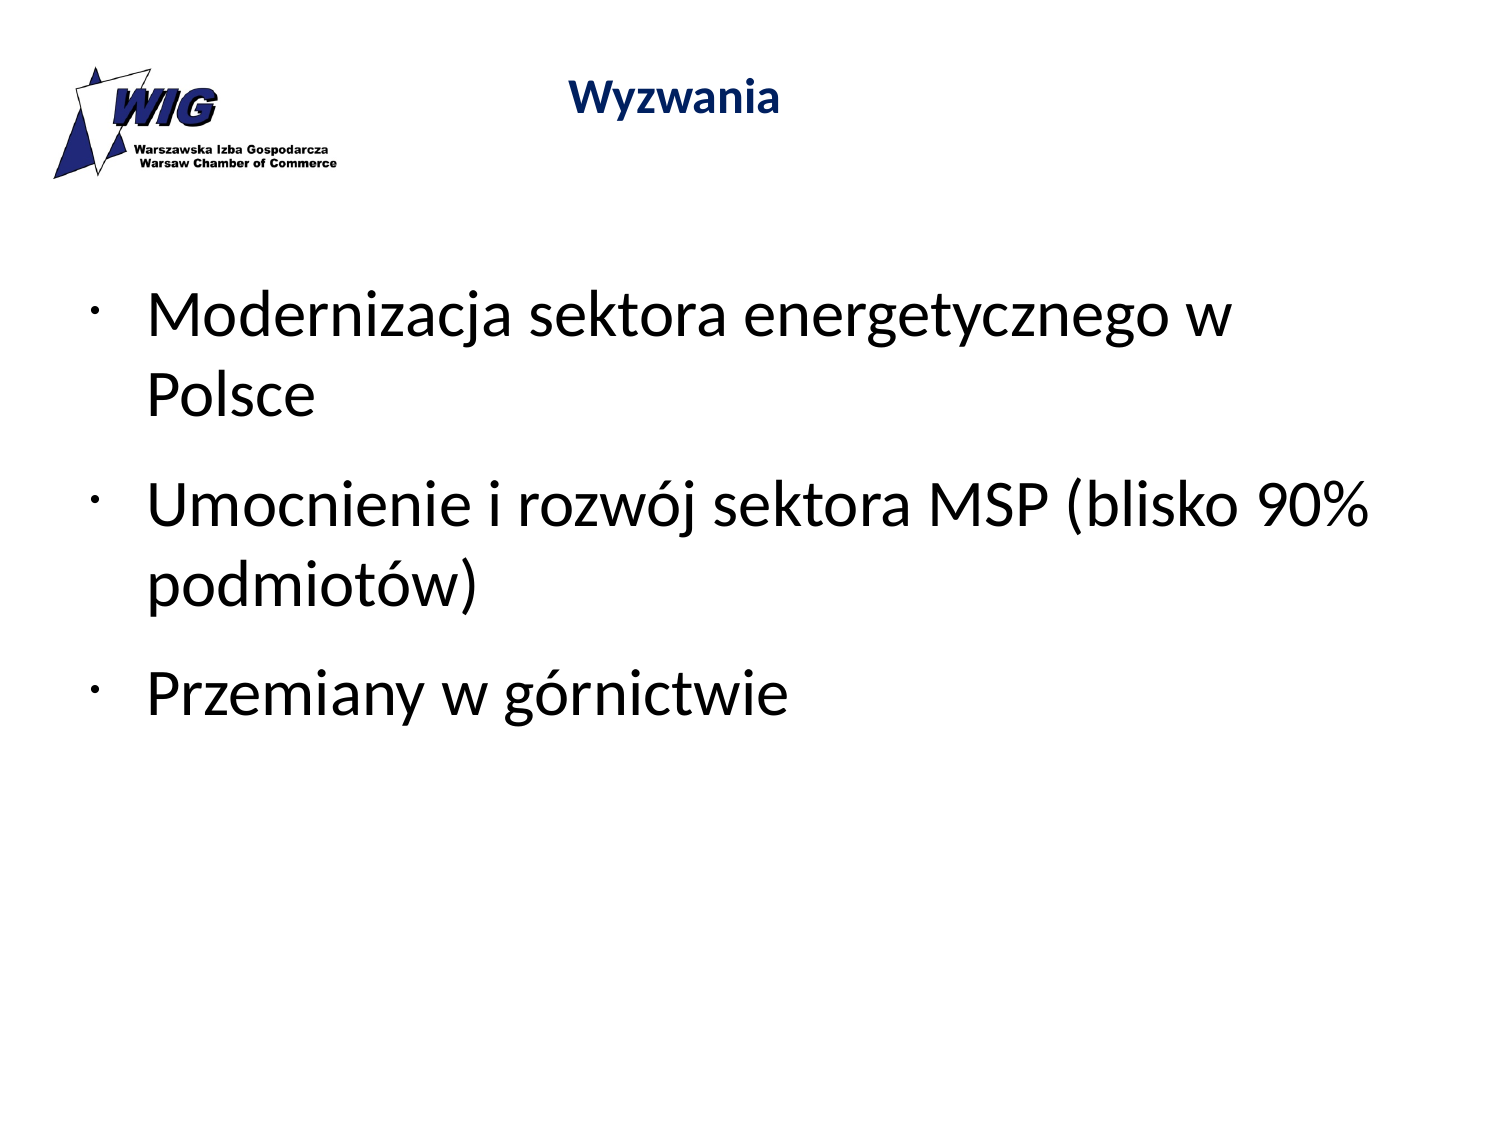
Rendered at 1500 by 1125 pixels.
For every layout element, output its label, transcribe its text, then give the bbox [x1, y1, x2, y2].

text_box Wyzwania [0, 0, 1350, 188]
list Modernizacja sektora energetycznego w Polsce Umocnienie i rozwój sektora MSP (blisko 90% podmiotów) Przemiany w górnictwie [75, 262, 1425, 1005]
